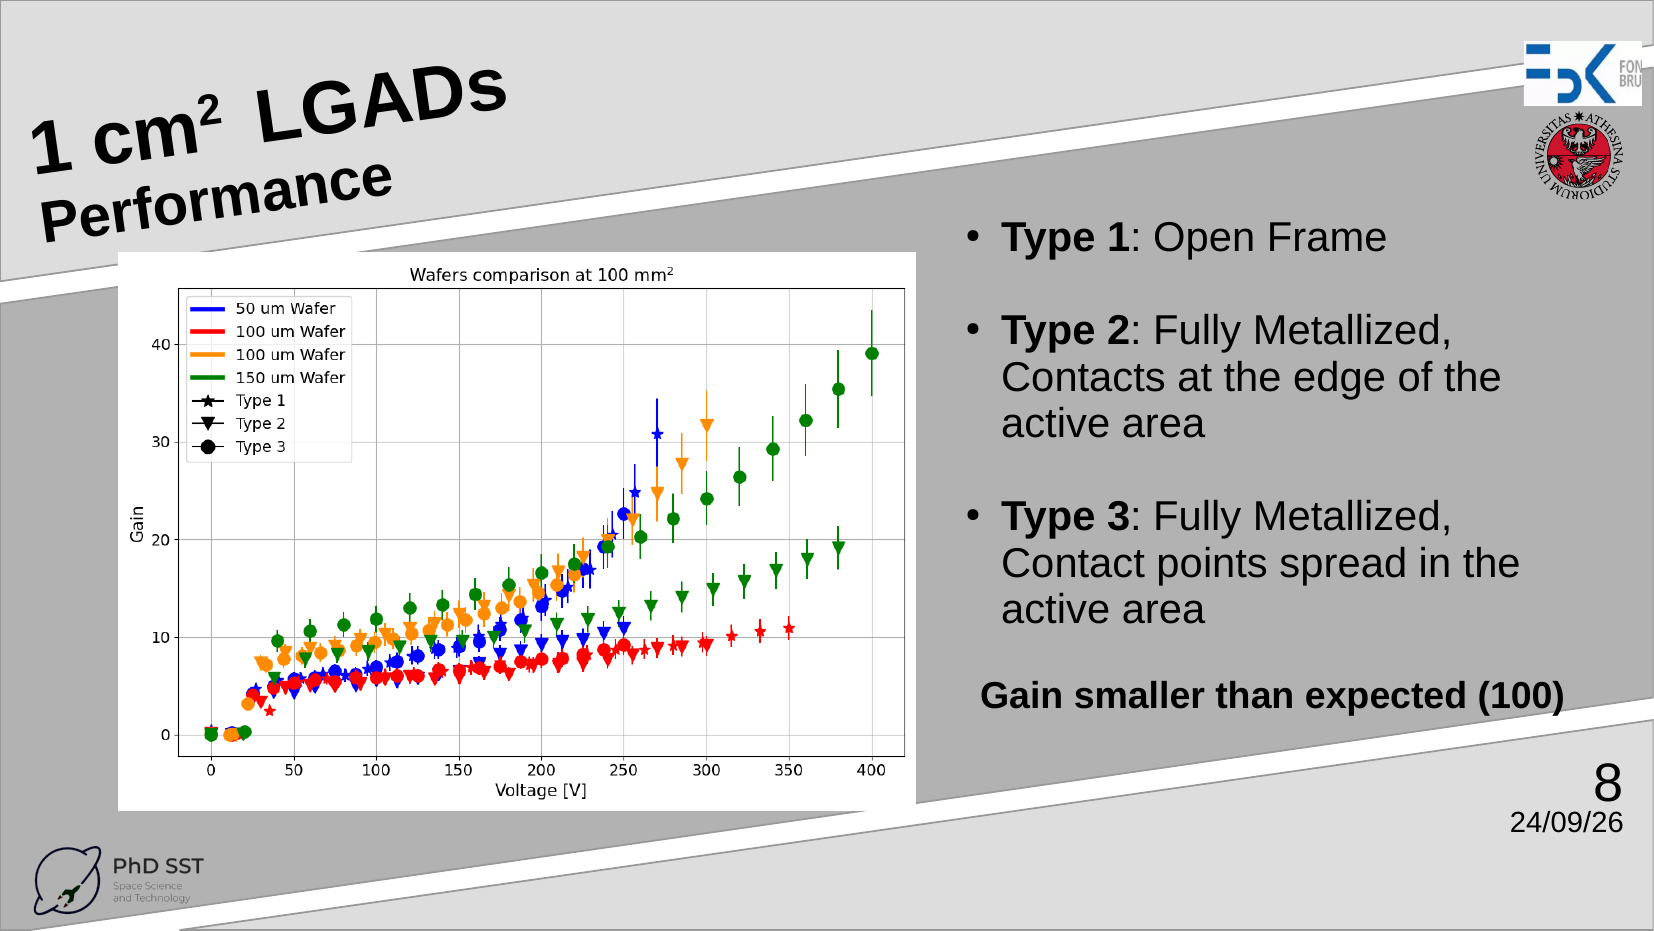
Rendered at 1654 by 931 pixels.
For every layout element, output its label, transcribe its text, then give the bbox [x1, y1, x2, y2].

text_box Type 1: Open Frame Type 2: Fully Metallized, Contacts at the edge of the active area Type 3: Fully Metallized, Contact points spread in the active area Gain smaller than expected (100) [950, 206, 1595, 724]
title 1 cm2 LGADs Performance [23, 14, 675, 260]
picture [1535, 111, 1625, 200]
picture [29, 840, 207, 916]
picture [1523, 41, 1642, 106]
picture [118, 252, 916, 811]
